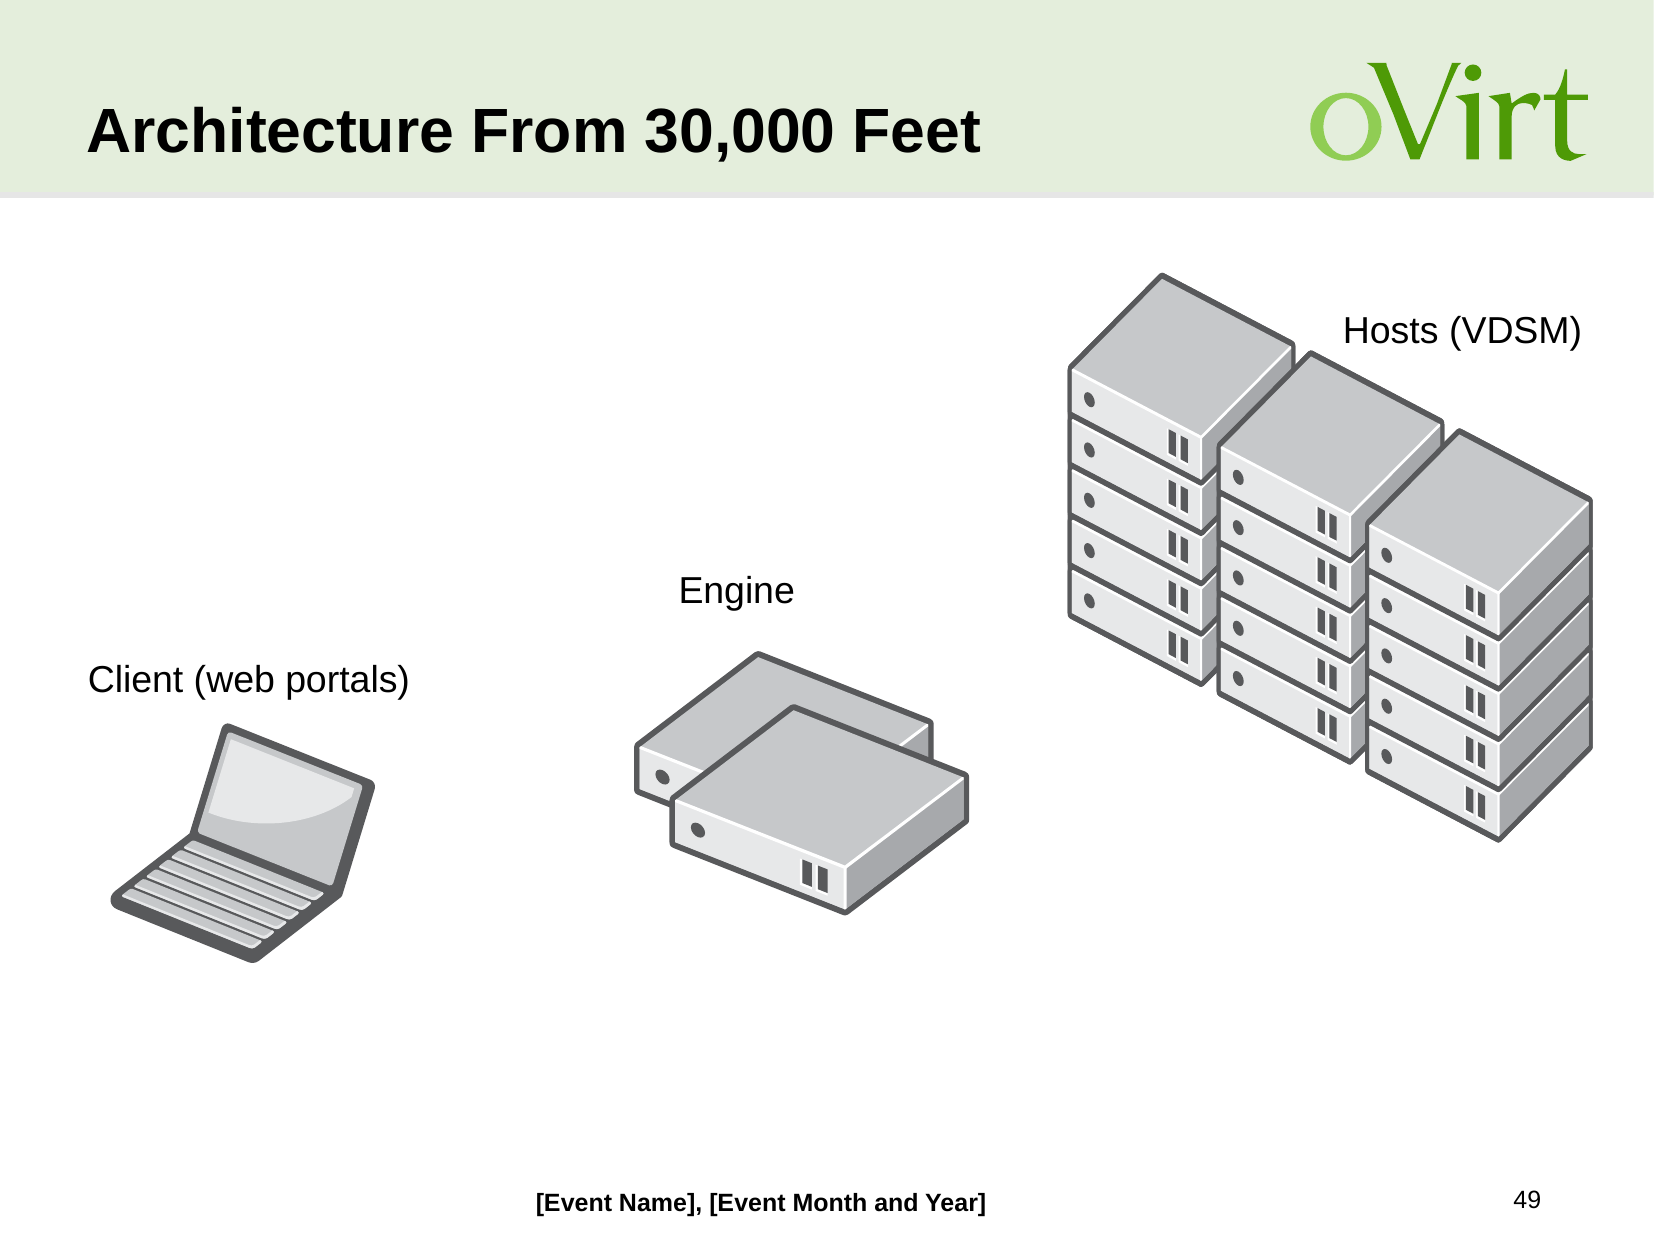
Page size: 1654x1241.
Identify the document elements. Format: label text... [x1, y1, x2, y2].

picture [1067, 272, 1593, 843]
picture [634, 651, 970, 916]
picture [110, 723, 376, 963]
text_box Hosts (VDSM) [1328, 302, 1654, 360]
text_box Client (web portals) [73, 651, 449, 709]
text_box Engine [663, 562, 852, 620]
title Architecture From 30,000 Feet [86, 36, 1307, 225]
